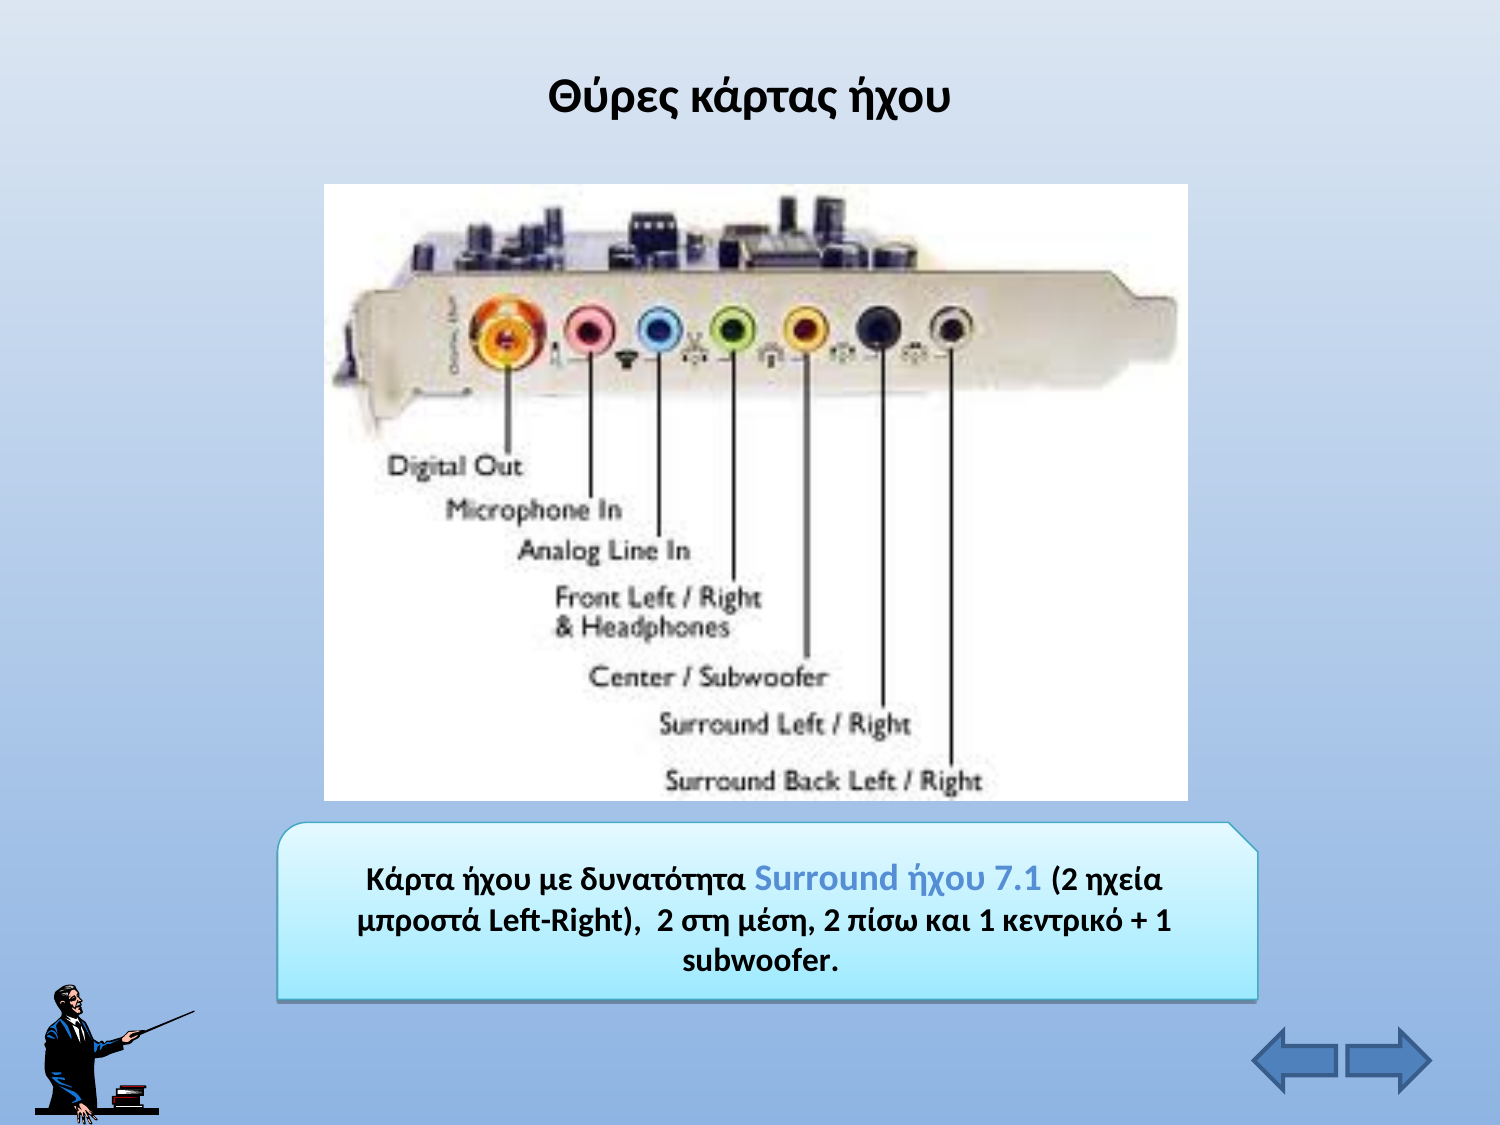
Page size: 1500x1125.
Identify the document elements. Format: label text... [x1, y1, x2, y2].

picture [324, 184, 1188, 801]
title Θύρες κάρτας ήχου [75, 45, 1426, 141]
text_box Κάρτα ήχου με δυνατότητα Surround ήχου 7.1 (2 ηχεία μπροστά Left-Right), 2 στη μέση, 2 πίσω και 1 κεντρικό + 1 subwoofer. [277, 822, 1258, 1000]
